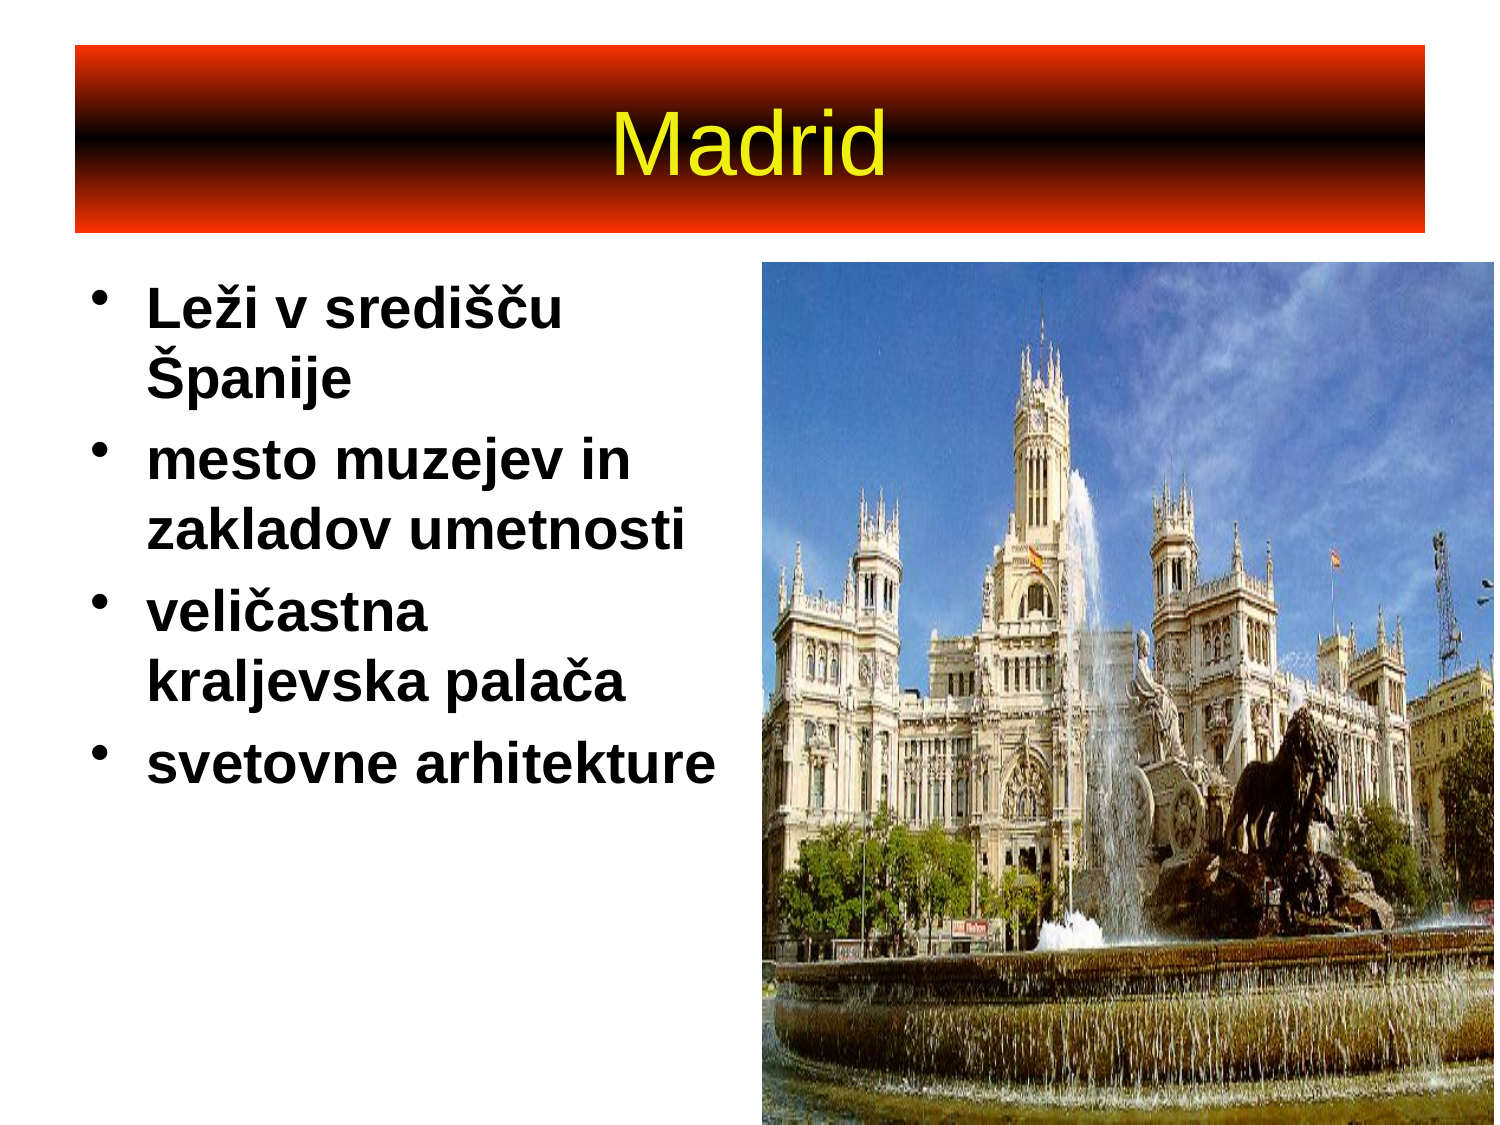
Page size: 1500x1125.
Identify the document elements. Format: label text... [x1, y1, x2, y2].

list [0, 262, 1350, 1005]
title Madrid [75, 45, 1425, 233]
picture [762, 262, 1494, 1125]
